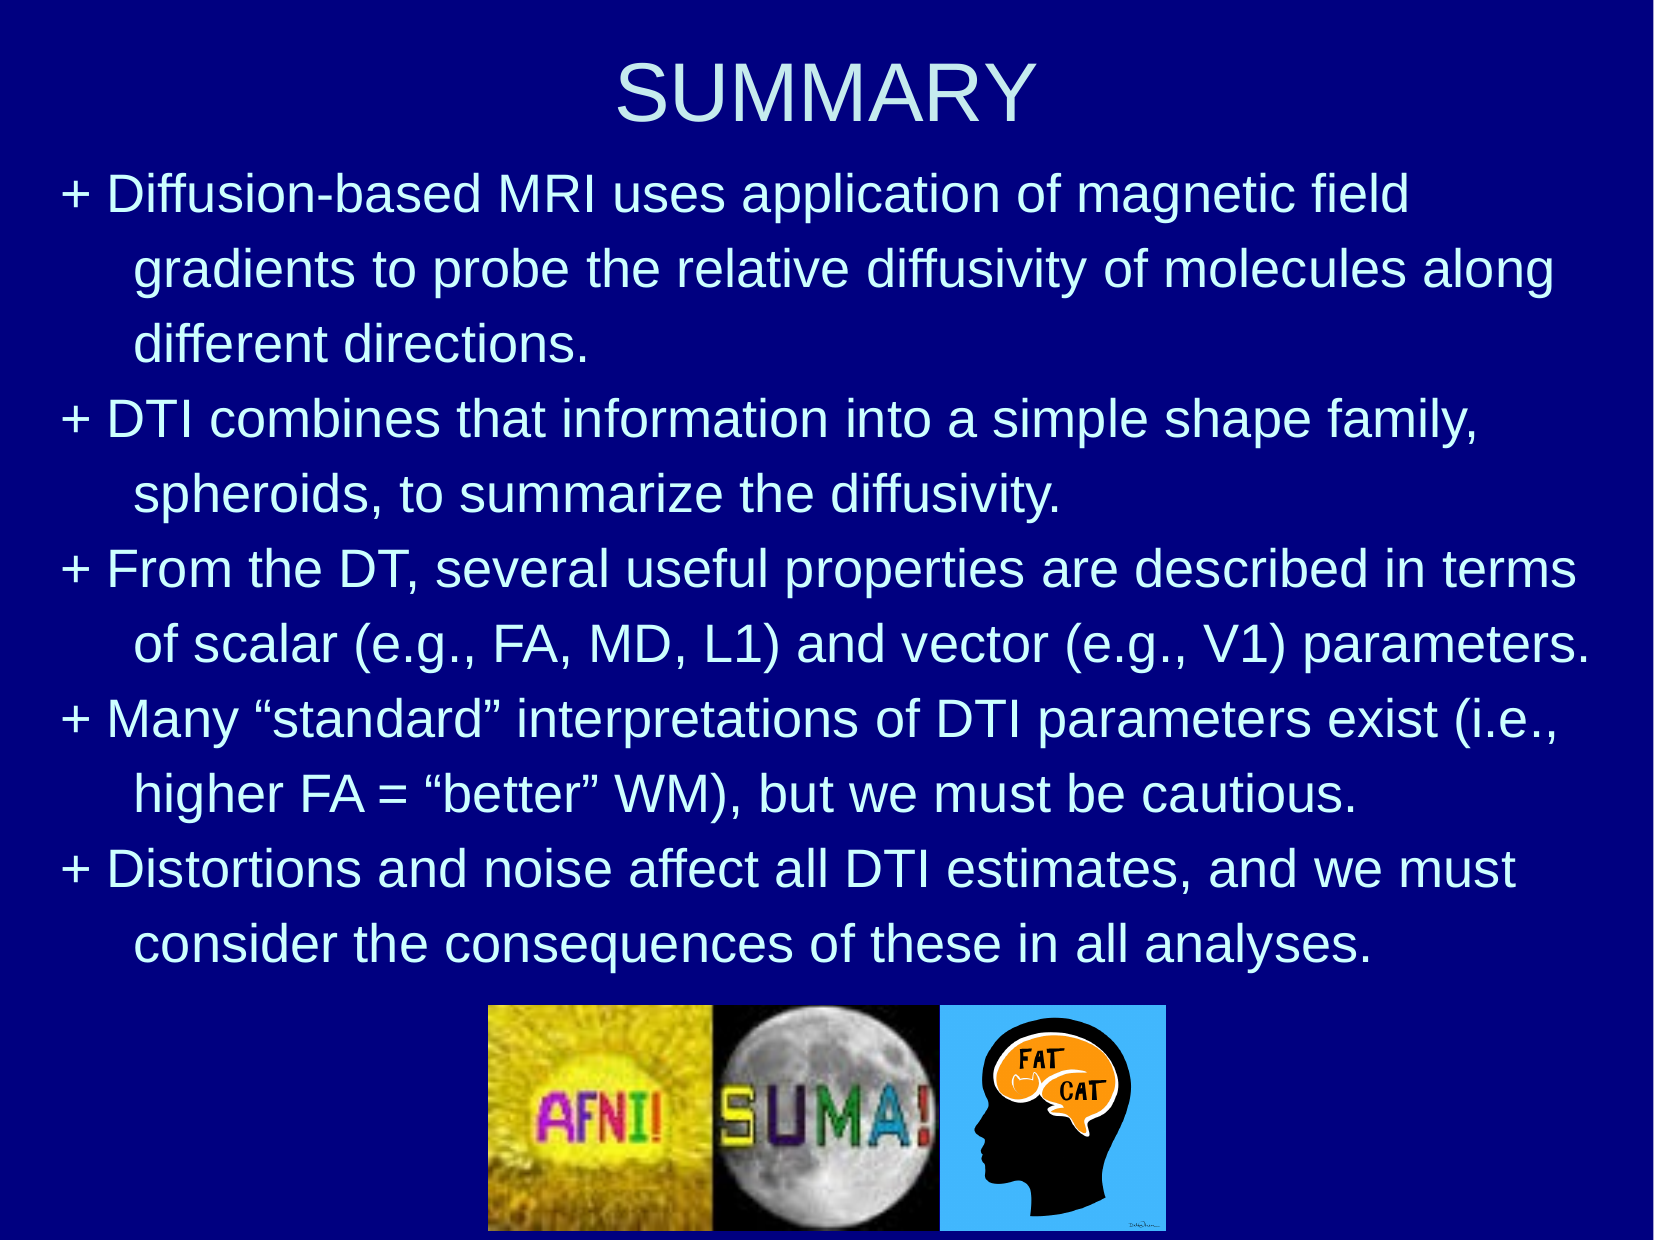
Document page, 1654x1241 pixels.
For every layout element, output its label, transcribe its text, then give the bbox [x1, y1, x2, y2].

title SUMMARY [8, 12, 1645, 163]
picture [940, 1005, 1166, 1231]
text_box + Diffusion-based MRI uses application of magnetic field gradients to probe the relative diffusivity of molecules along different directions. + DTI combines that information into a simple shape family, spheroids, to summarize the diffusivity. + From the DT, several useful properties are described in terms of scalar (e.g., FA, MD, L1) and vector (e.g., V1) parameters. + Many “standard” interpretations of DTI parameters exist (i.e., higher FA = “better” WM), but we must be cautious. + Distortions and noise affect all DTI estimates, and we must consider the consequences of these in all analyses. [45, 141, 1609, 982]
picture [488, 1005, 939, 1231]
